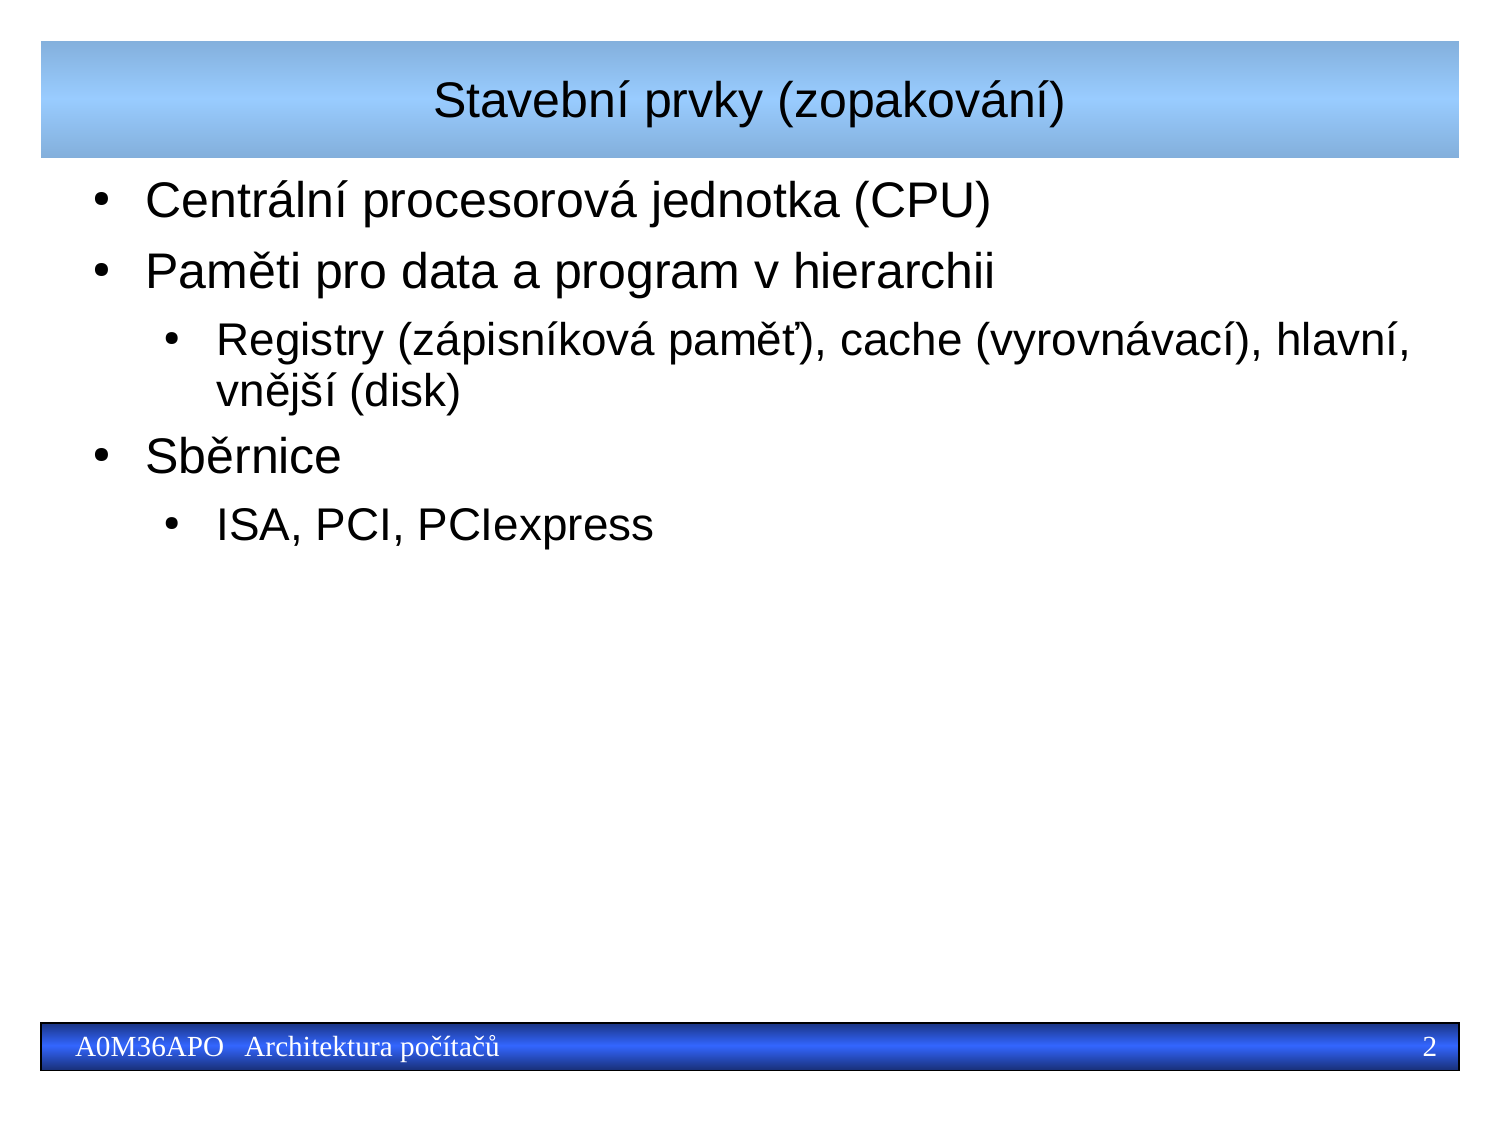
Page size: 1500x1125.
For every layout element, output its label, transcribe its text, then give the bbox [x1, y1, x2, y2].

title Stavební prvky (zopakování) [41, 41, 1459, 158]
list Centrální procesorová jednotka (CPU) Paměti pro data a program v hierarchii Registry (zápisníková paměť), cache (vyrovnávací), hlavní, vnější (disk) Sběrnice ISA, PCI, PCIexpress [75, 172, 1426, 1000]
